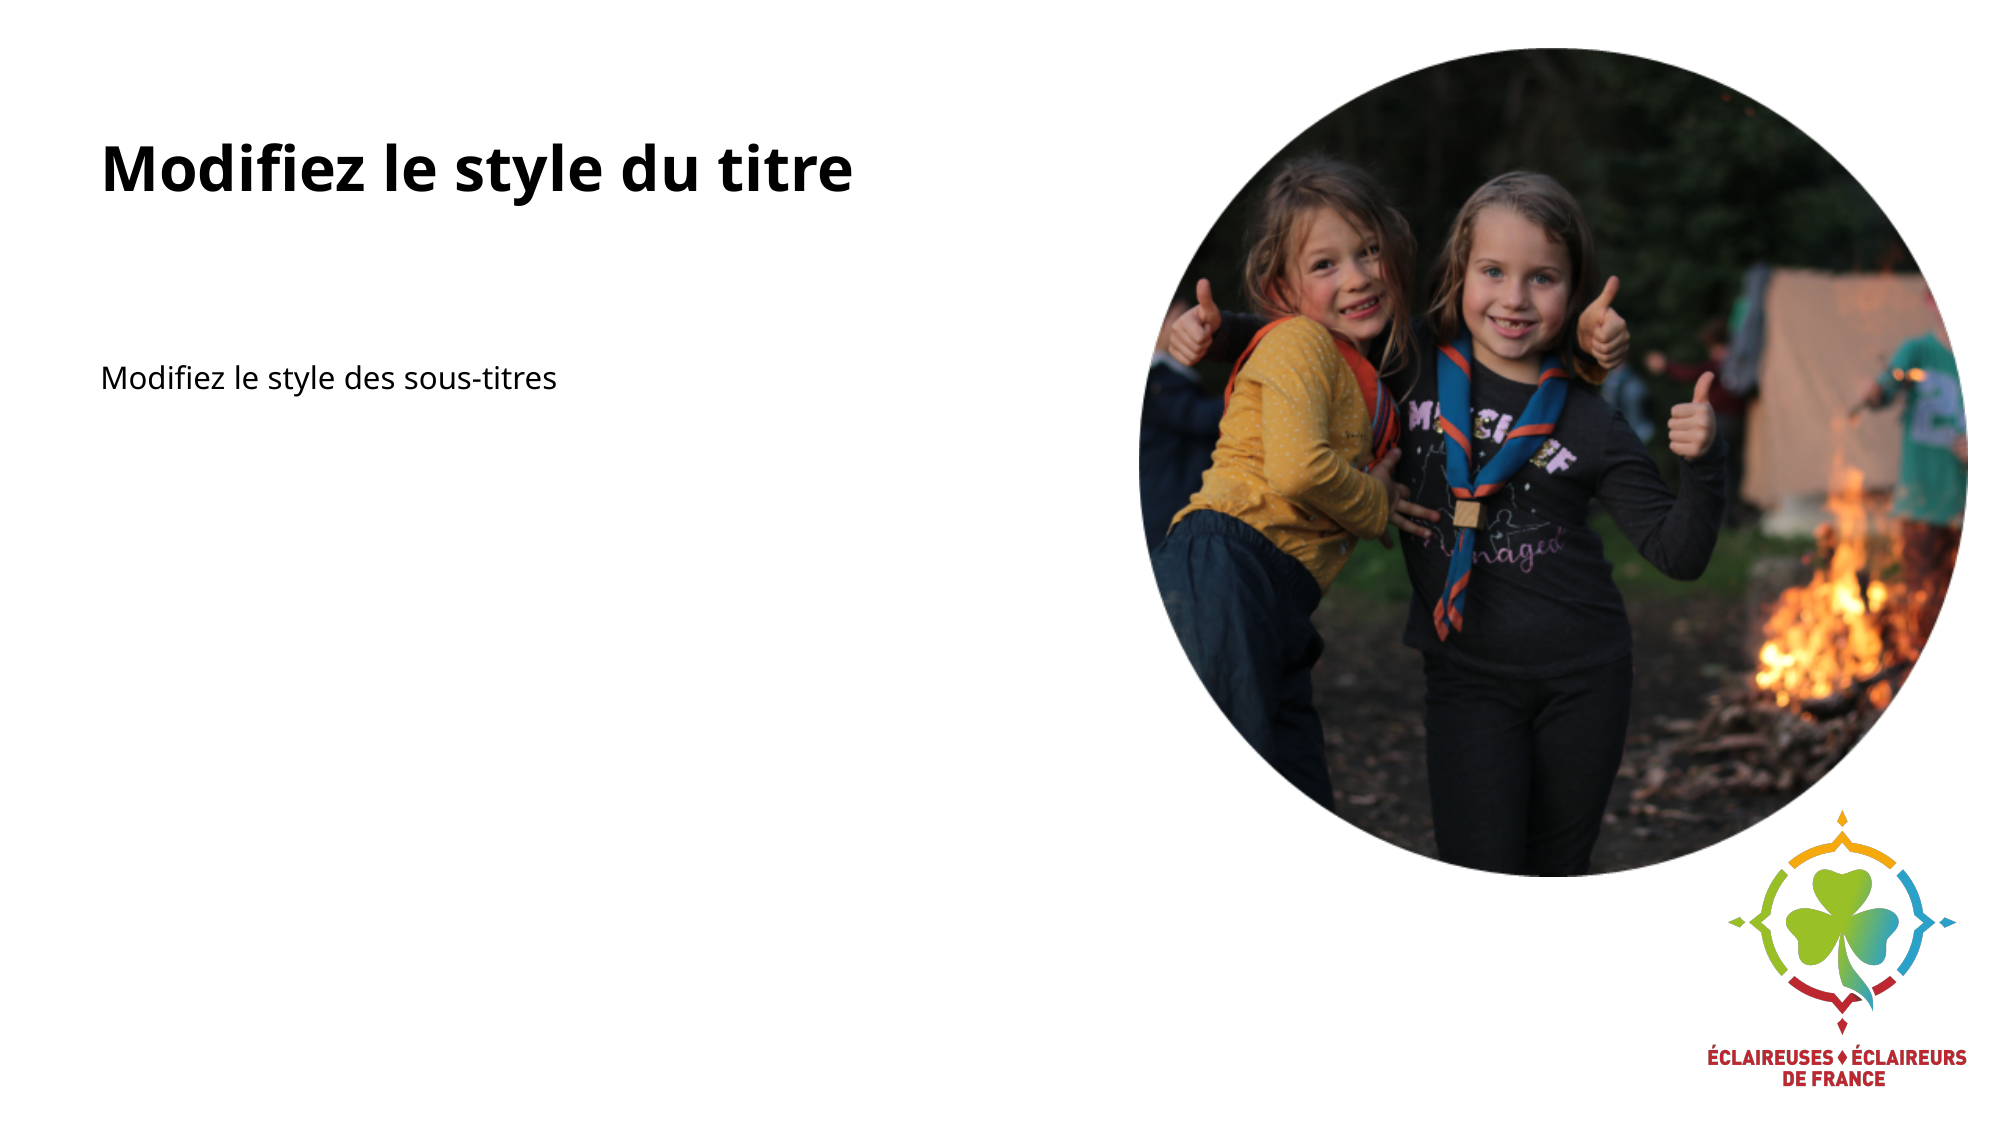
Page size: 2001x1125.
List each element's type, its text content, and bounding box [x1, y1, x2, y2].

text_box Modifiez le style du titre [85, 130, 916, 351]
picture [1139, 48, 1968, 1092]
text_box Modifiez le style des sous-titres [85, 351, 916, 1065]
